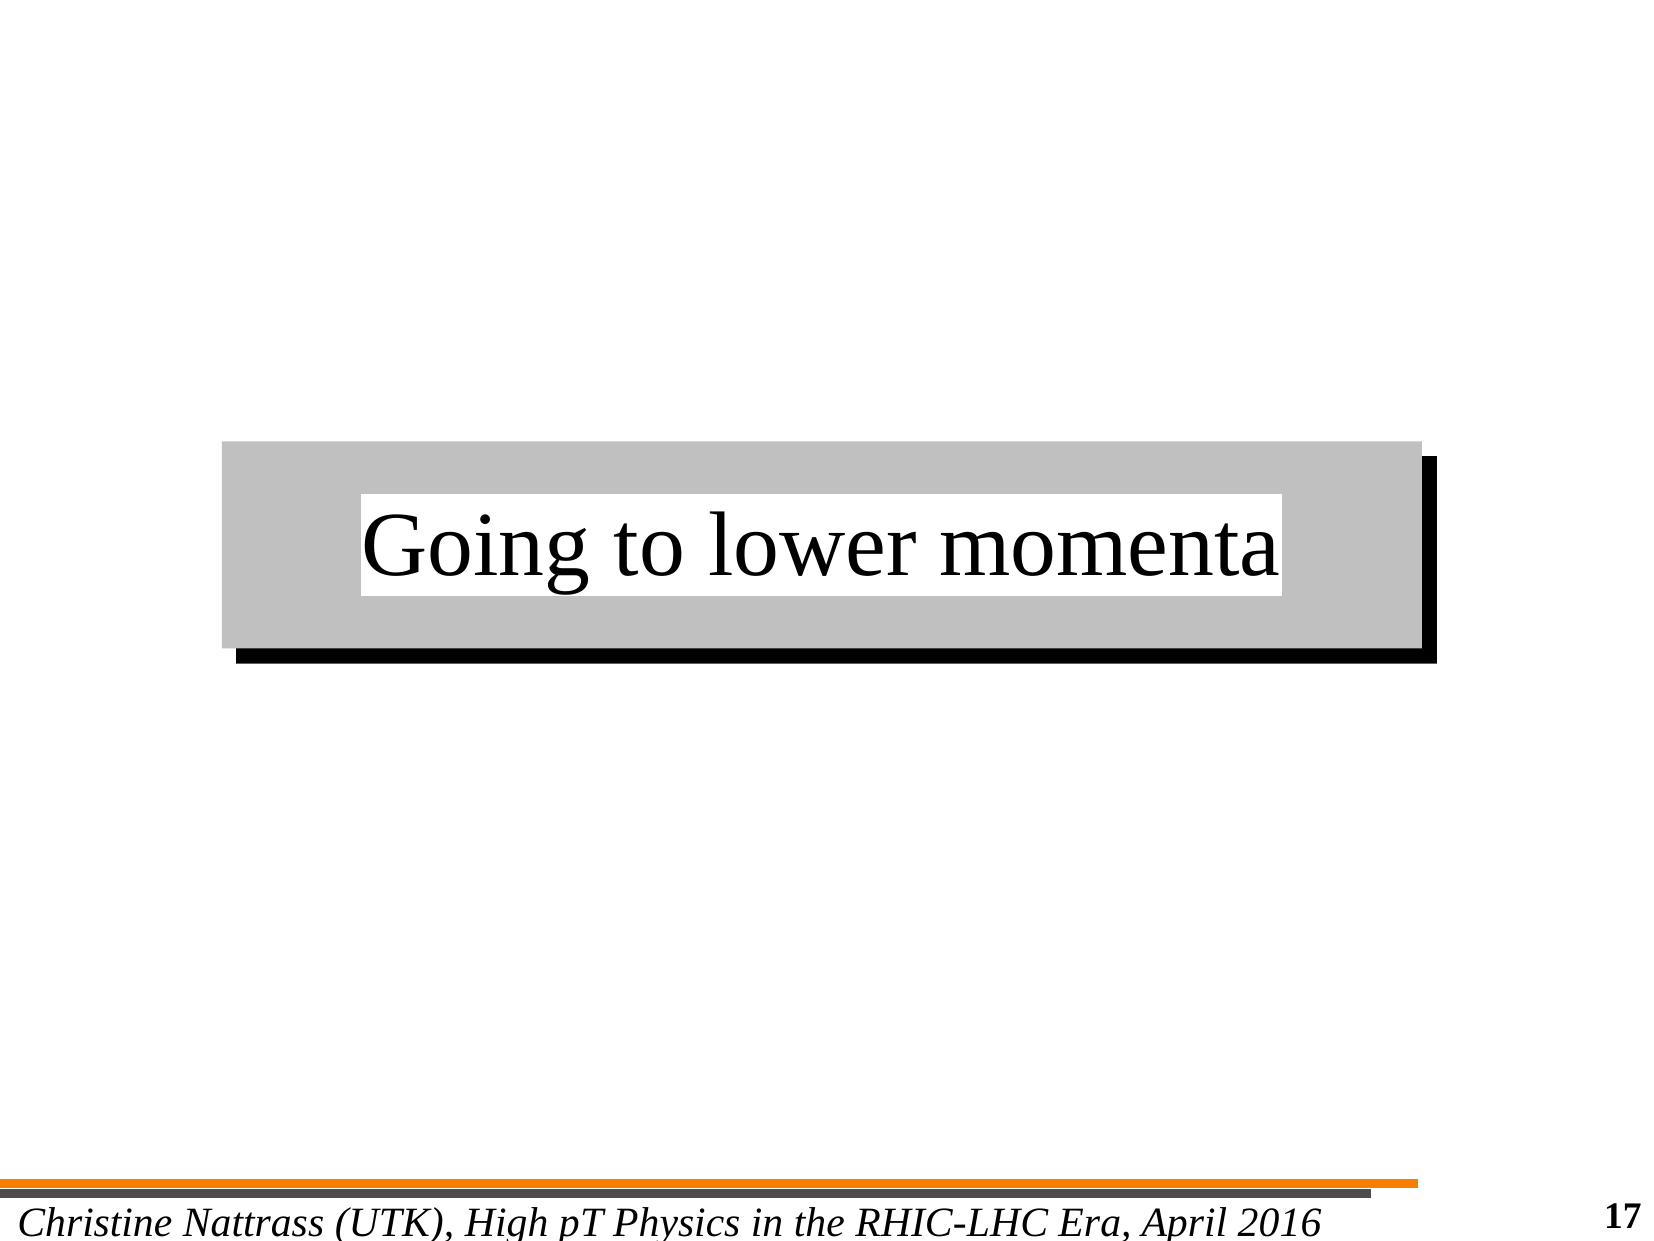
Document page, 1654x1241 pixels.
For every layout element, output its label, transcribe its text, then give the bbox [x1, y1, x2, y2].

title Going to lower momenta [221, 441, 1422, 649]
